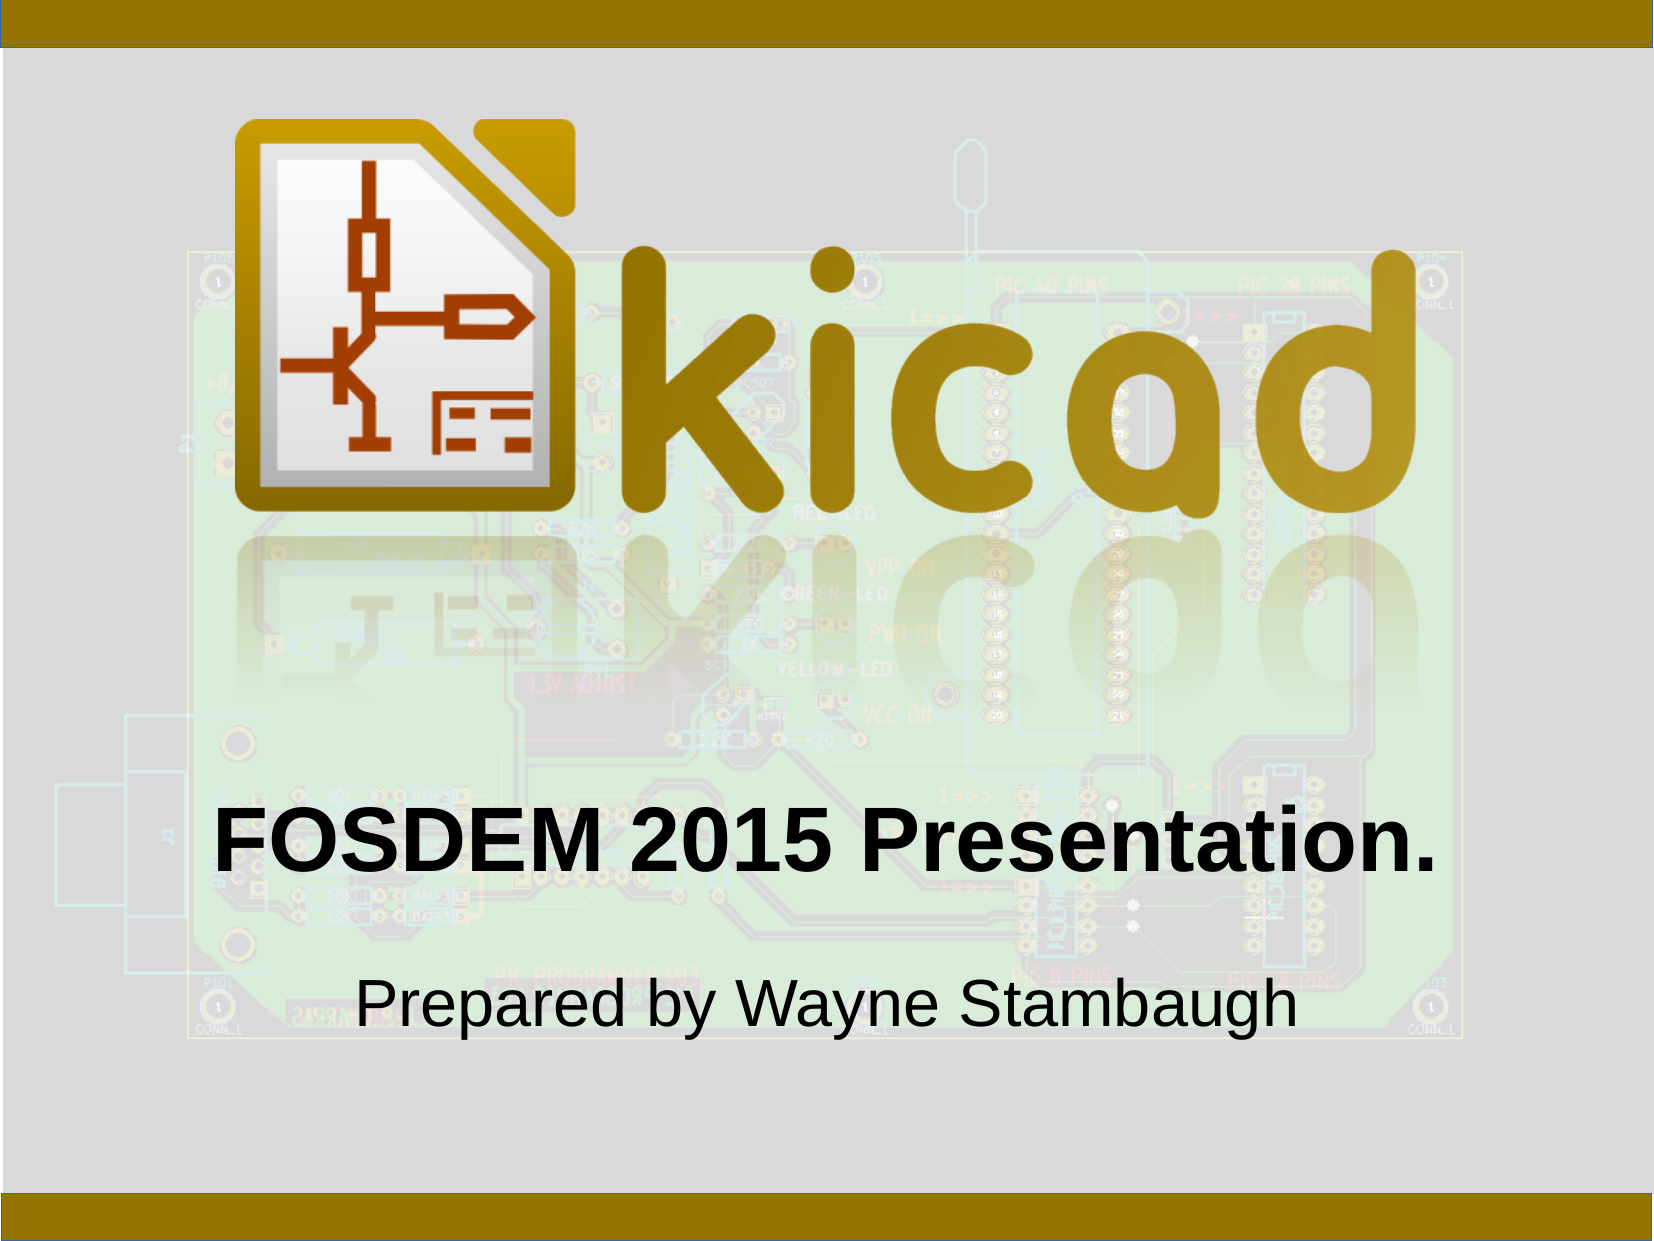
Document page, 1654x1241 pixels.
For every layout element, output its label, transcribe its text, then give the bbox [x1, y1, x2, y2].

subtitle FOSDEM 2015 Presentation. Prepared by Wayne Stambaugh [82, 720, 1571, 1110]
picture [3, 47, 1654, 1194]
text_box [1, 1193, 1652, 1241]
text_box [0, 0, 1653, 48]
